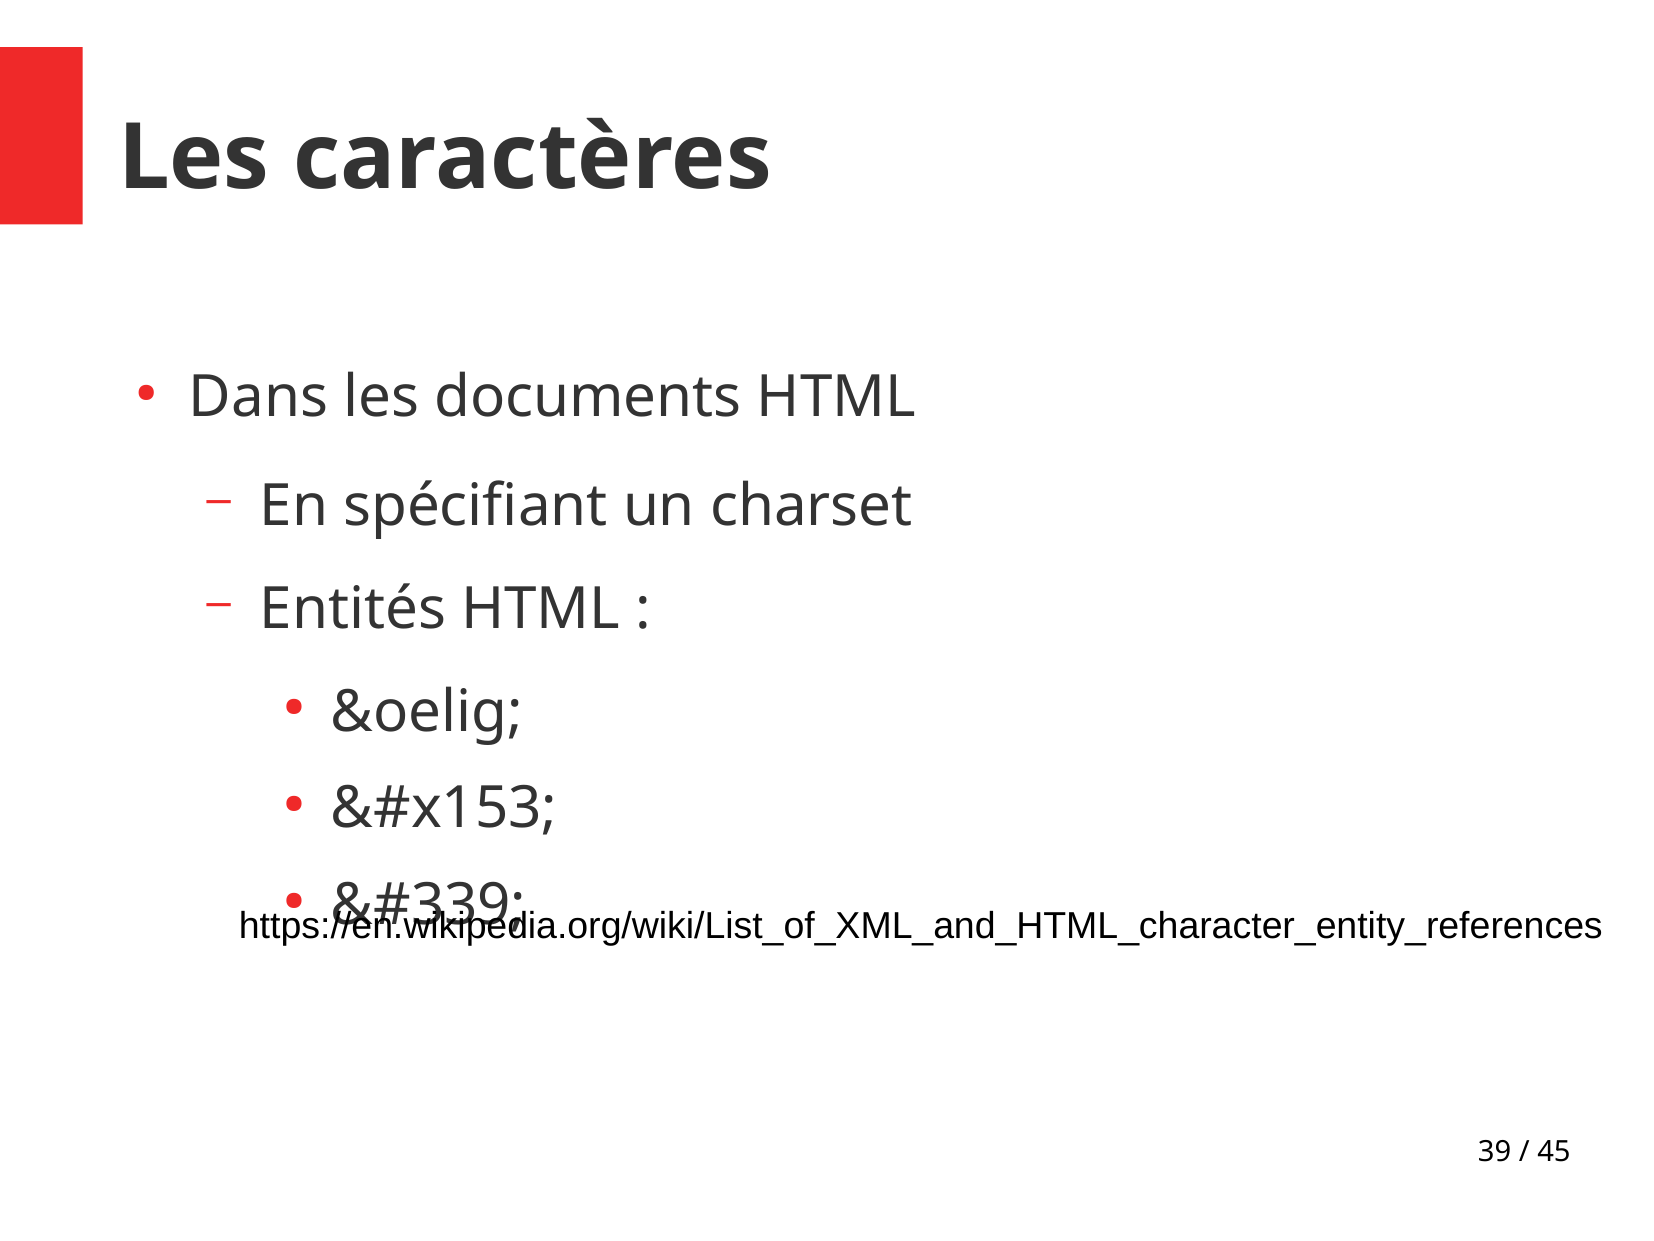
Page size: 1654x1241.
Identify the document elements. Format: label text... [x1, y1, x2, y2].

list Dans les documents HTML En spécifiant un charset Entités HTML : &oelig; &#x153; &#339; [118, 354, 1536, 1074]
title Les caractères [118, 49, 1571, 257]
text_box https://en.wikipedia.org/wiki/List_of_XML_and_HTML_character_entity_references [224, 897, 1619, 955]
